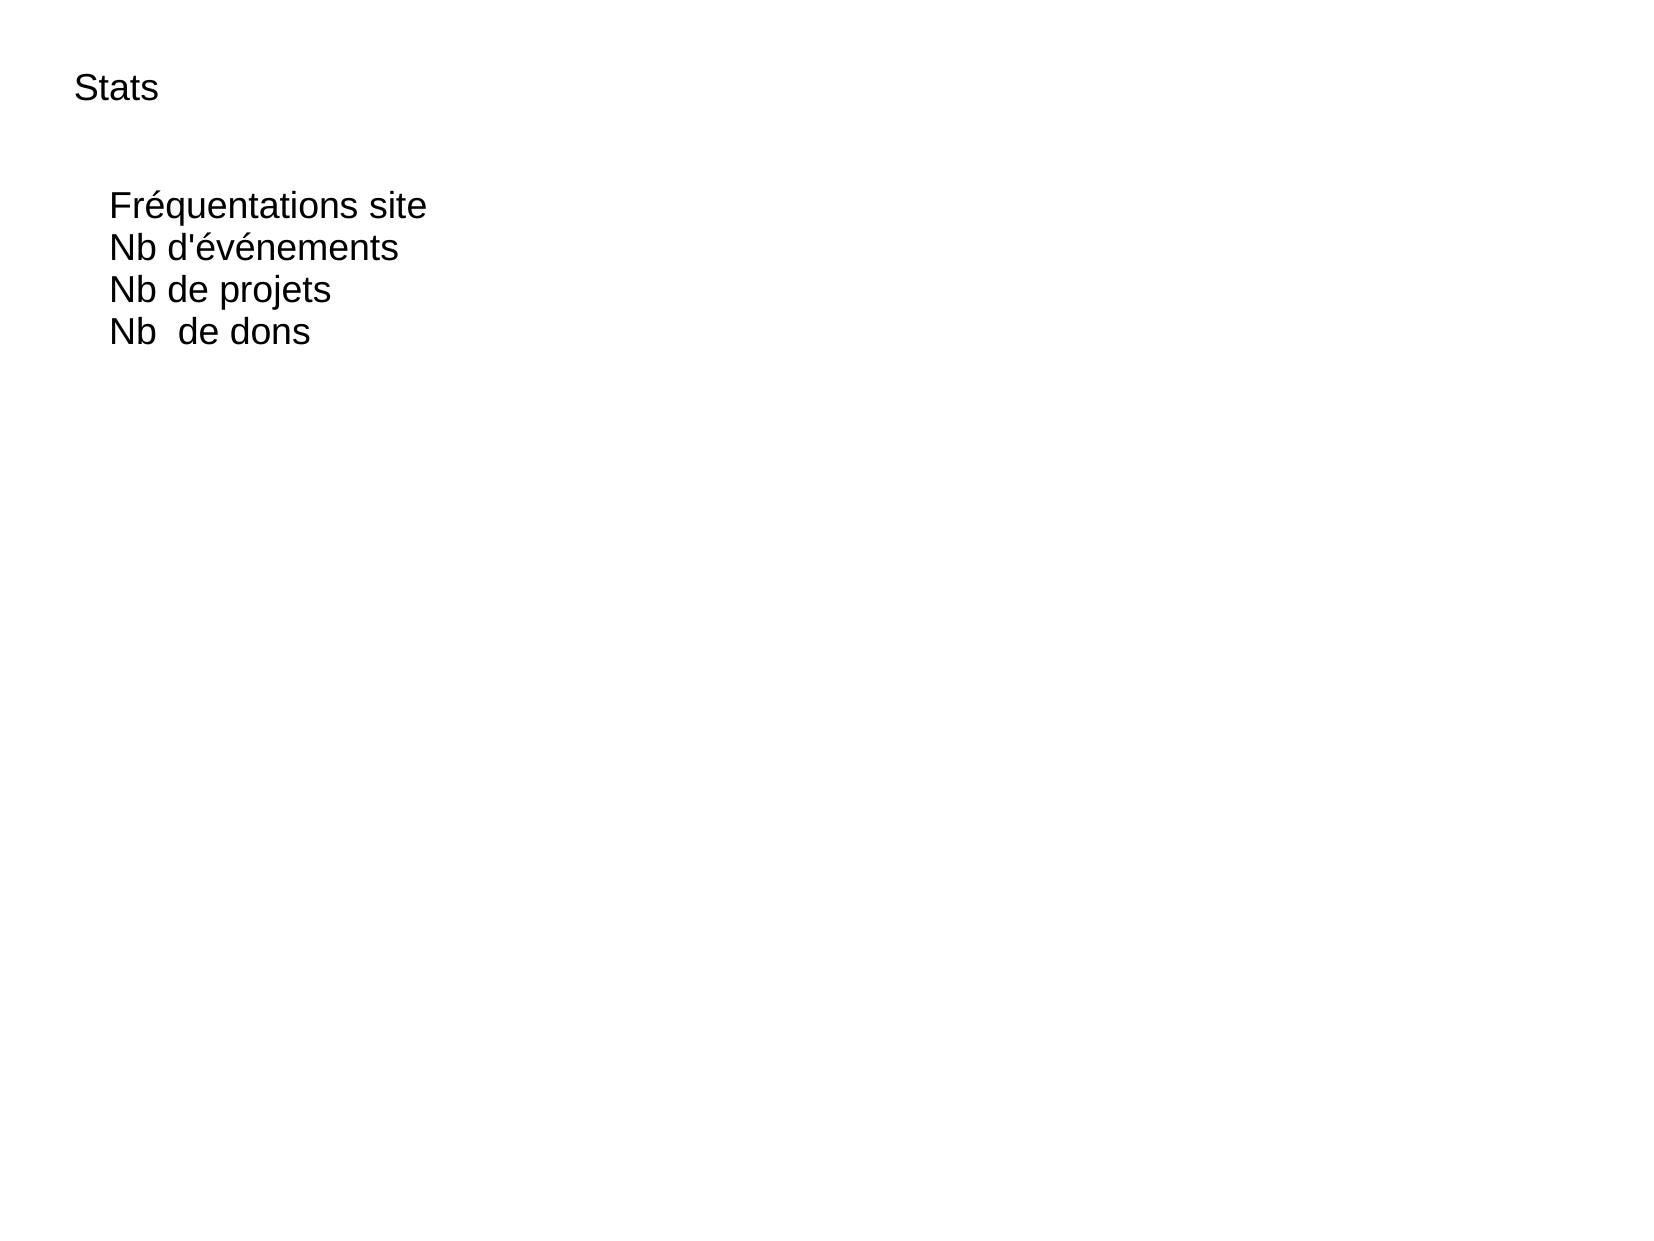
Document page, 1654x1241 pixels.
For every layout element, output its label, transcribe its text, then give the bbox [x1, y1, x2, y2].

text_box Fréquentations site Nb d'événements Nb de projets Nb de dons [94, 177, 662, 360]
text_box Stats [59, 59, 686, 116]
